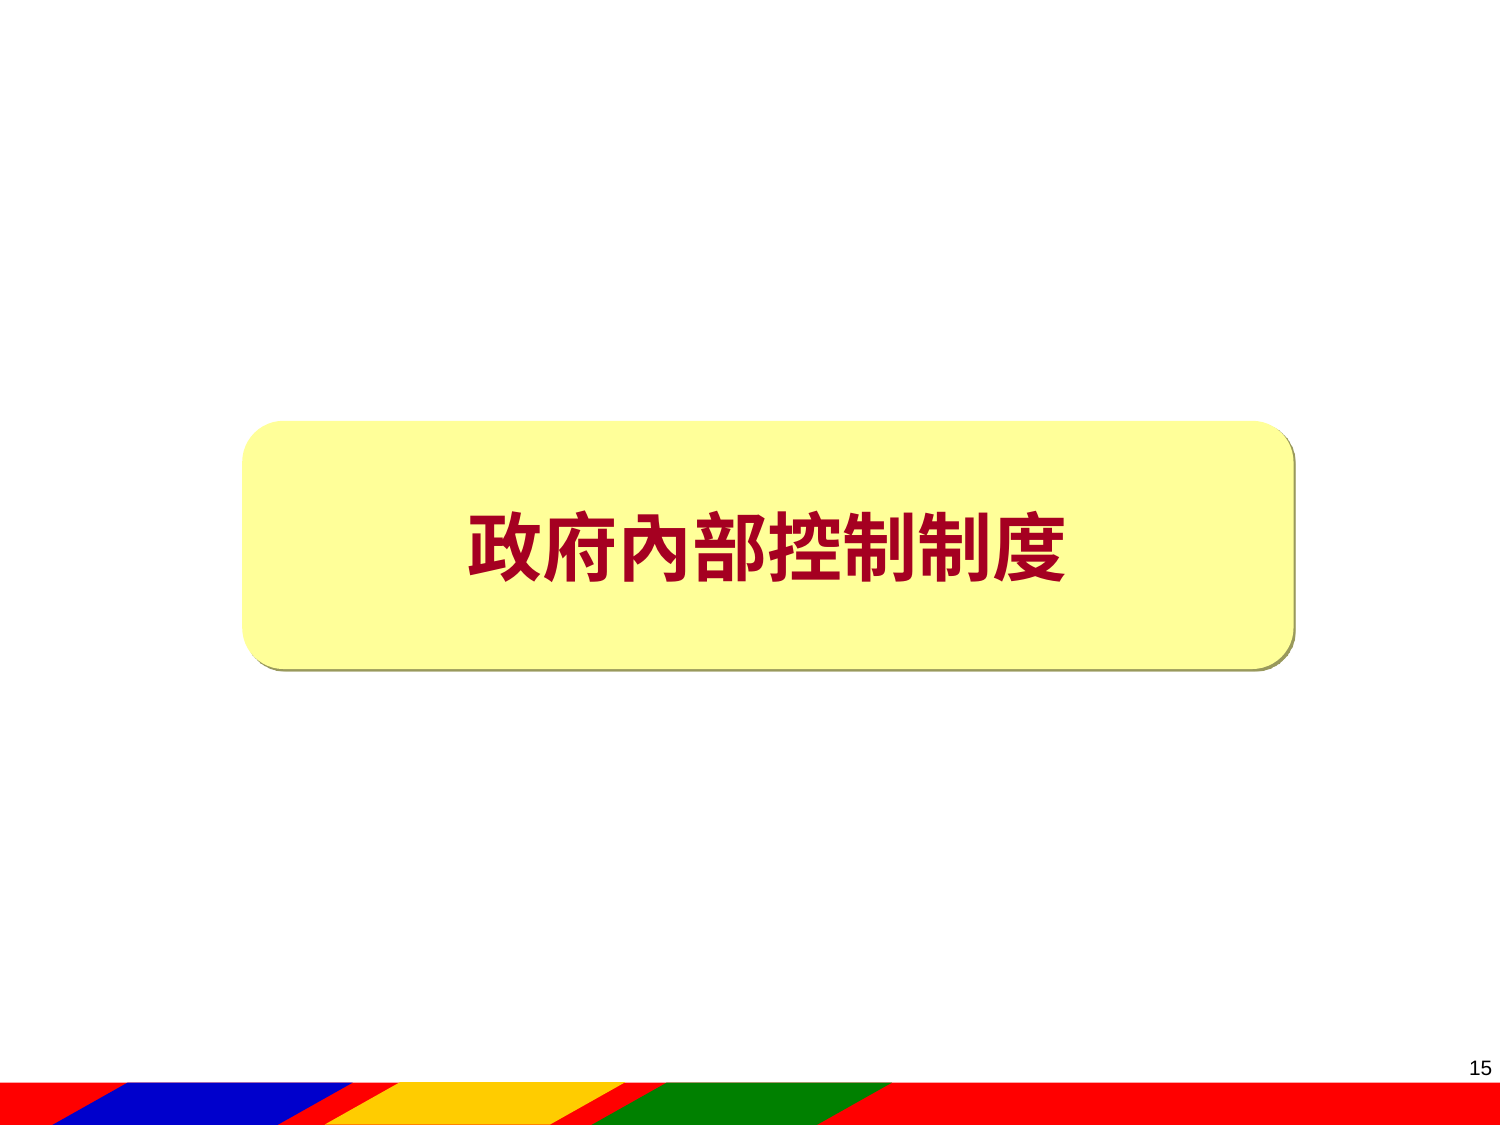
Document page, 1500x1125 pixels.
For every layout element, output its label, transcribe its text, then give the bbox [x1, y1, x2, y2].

text_box 政府內部控制制度 [242, 420, 1294, 670]
text_box <編號> [1268, 1047, 1500, 1123]
